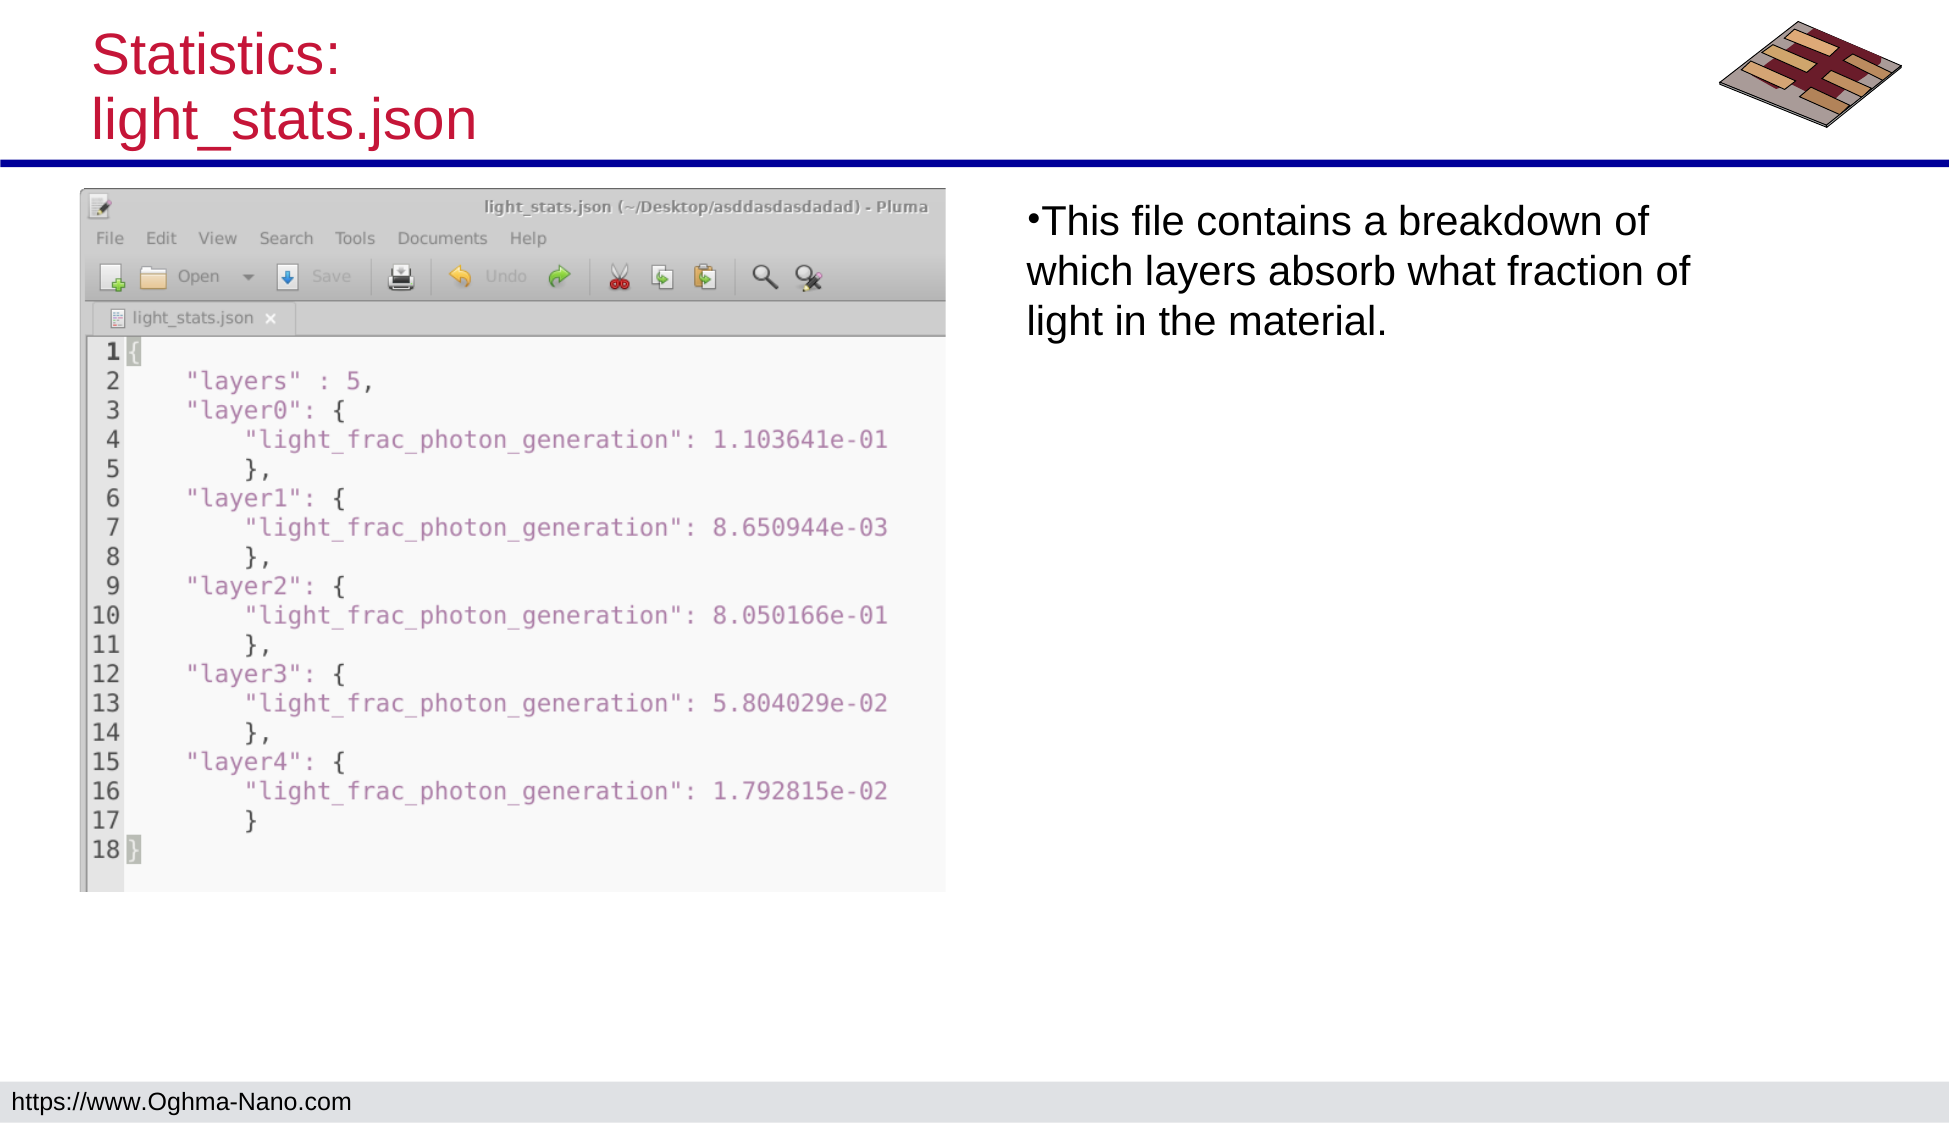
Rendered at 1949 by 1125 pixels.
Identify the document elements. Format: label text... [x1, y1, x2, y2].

text_box This file contains a breakdown of which layers absorb what fraction of light in the material. [1011, 186, 1739, 356]
title Statistics: light_stats.json [76, 14, 1685, 160]
picture [79, 188, 946, 892]
